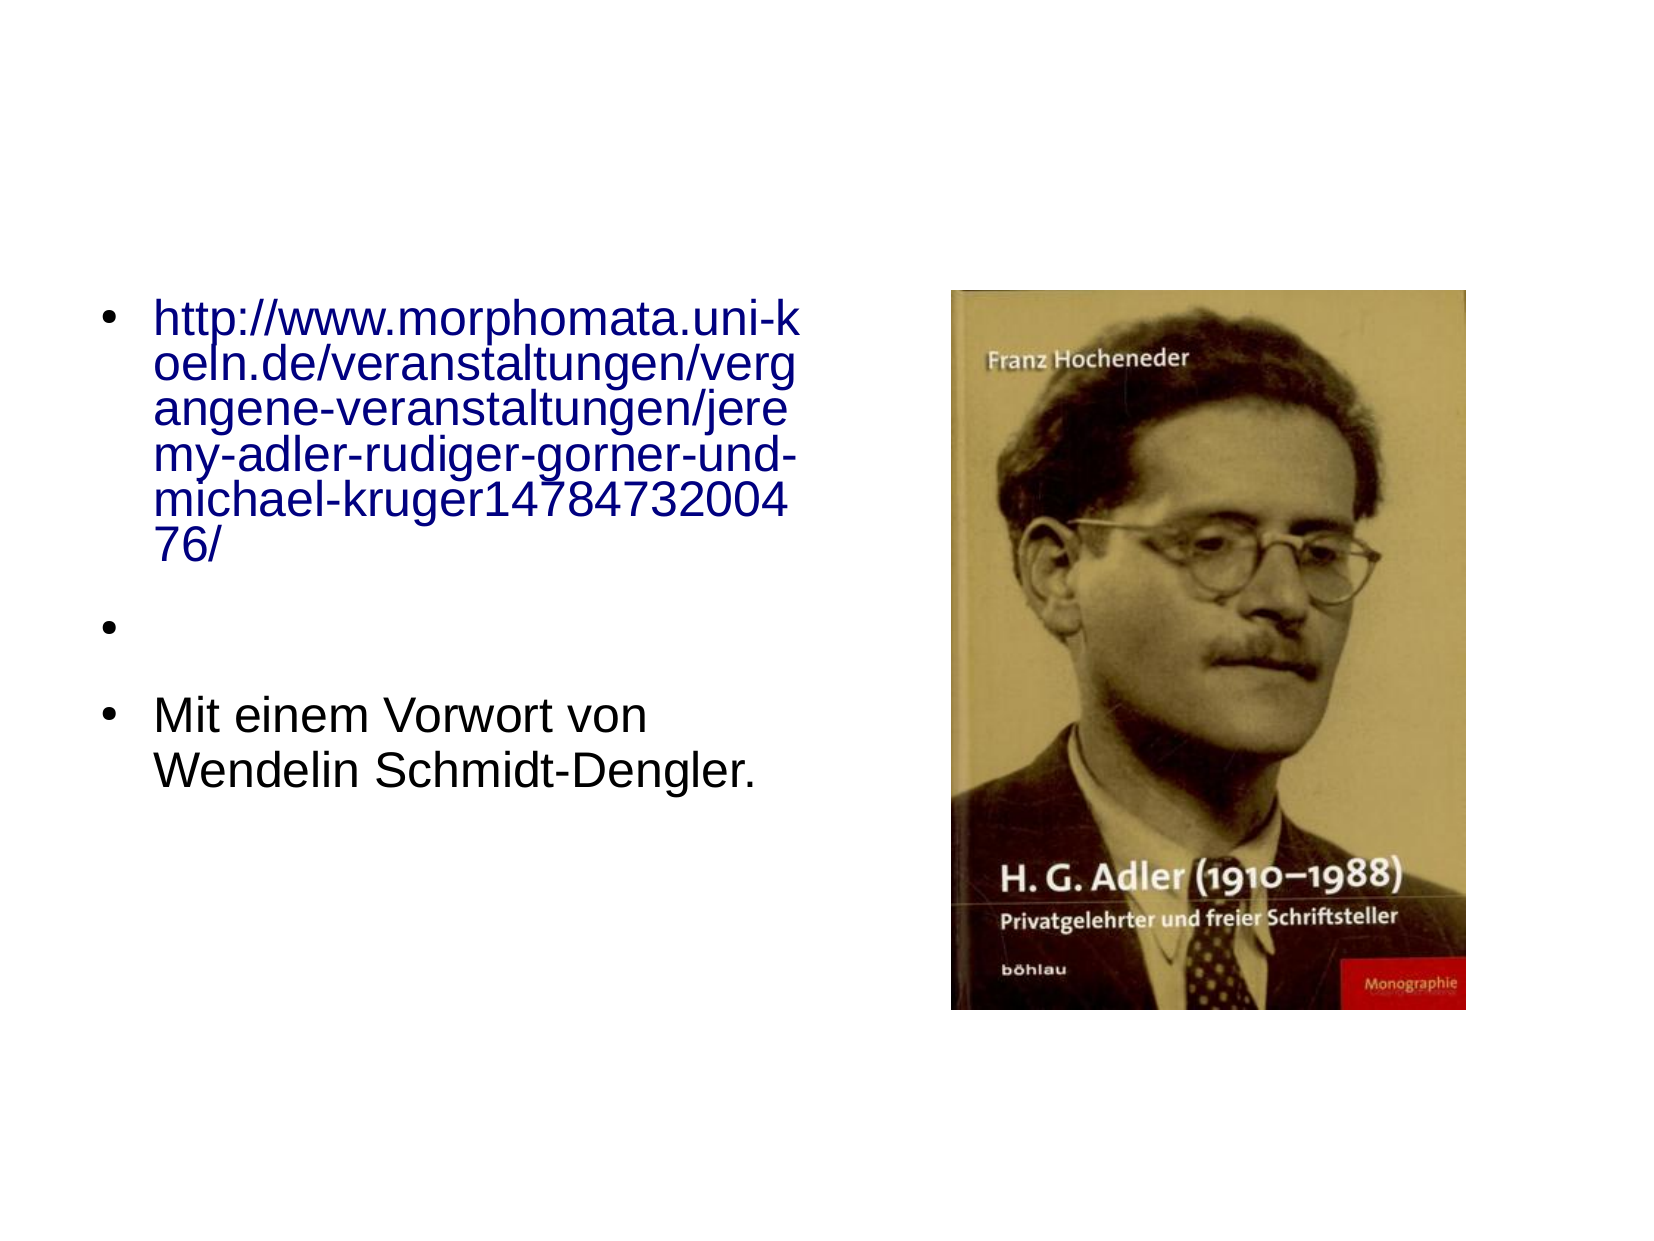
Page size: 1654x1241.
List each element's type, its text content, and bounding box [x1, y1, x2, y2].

picture [951, 290, 1466, 1010]
list http://www.morphomata.uni-koeln.de/veranstaltungen/vergangene-veranstaltungen/jeremy-adler-rudiger-gorner-und-michael-kruger1478473200476/ Mit einem Vorwort von Wendelin Schmidt-Dengler. [82, 290, 809, 1010]
